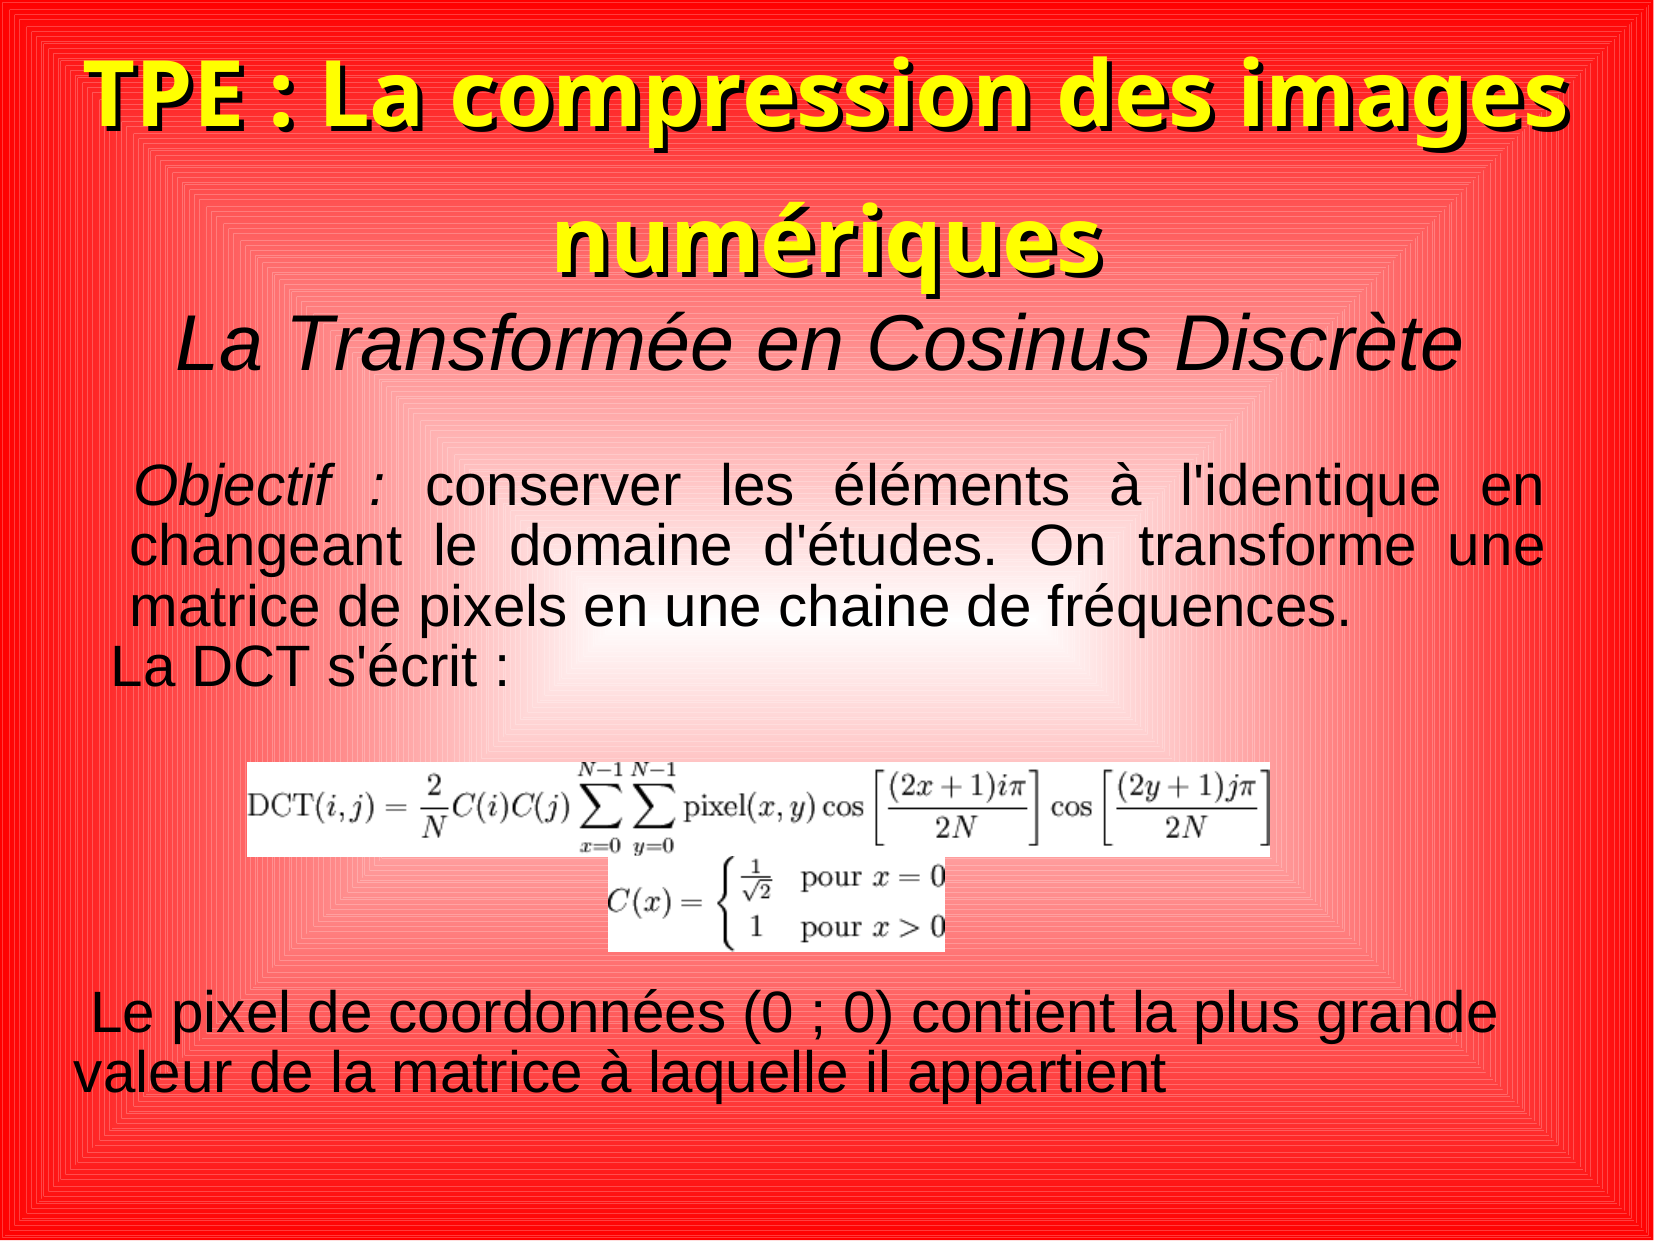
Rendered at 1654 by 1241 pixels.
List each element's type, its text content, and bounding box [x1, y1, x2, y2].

picture [247, 762, 1270, 952]
title TPE : La compression des images numériques [82, 14, 1571, 292]
subtitle La Transformée en Cosinus Discrète Objectif : conserver les éléments à l'identique en changeant le domaine d'études. On transforme une matrice de pixels en une chaine de fréquences. La DCT s'écrit : [59, 265, 1548, 739]
text_box Le pixel de coordonnées (0 ; 0) contient la plus grande valeur de la matrice à laquelle il appartient [59, 976, 1595, 1181]
